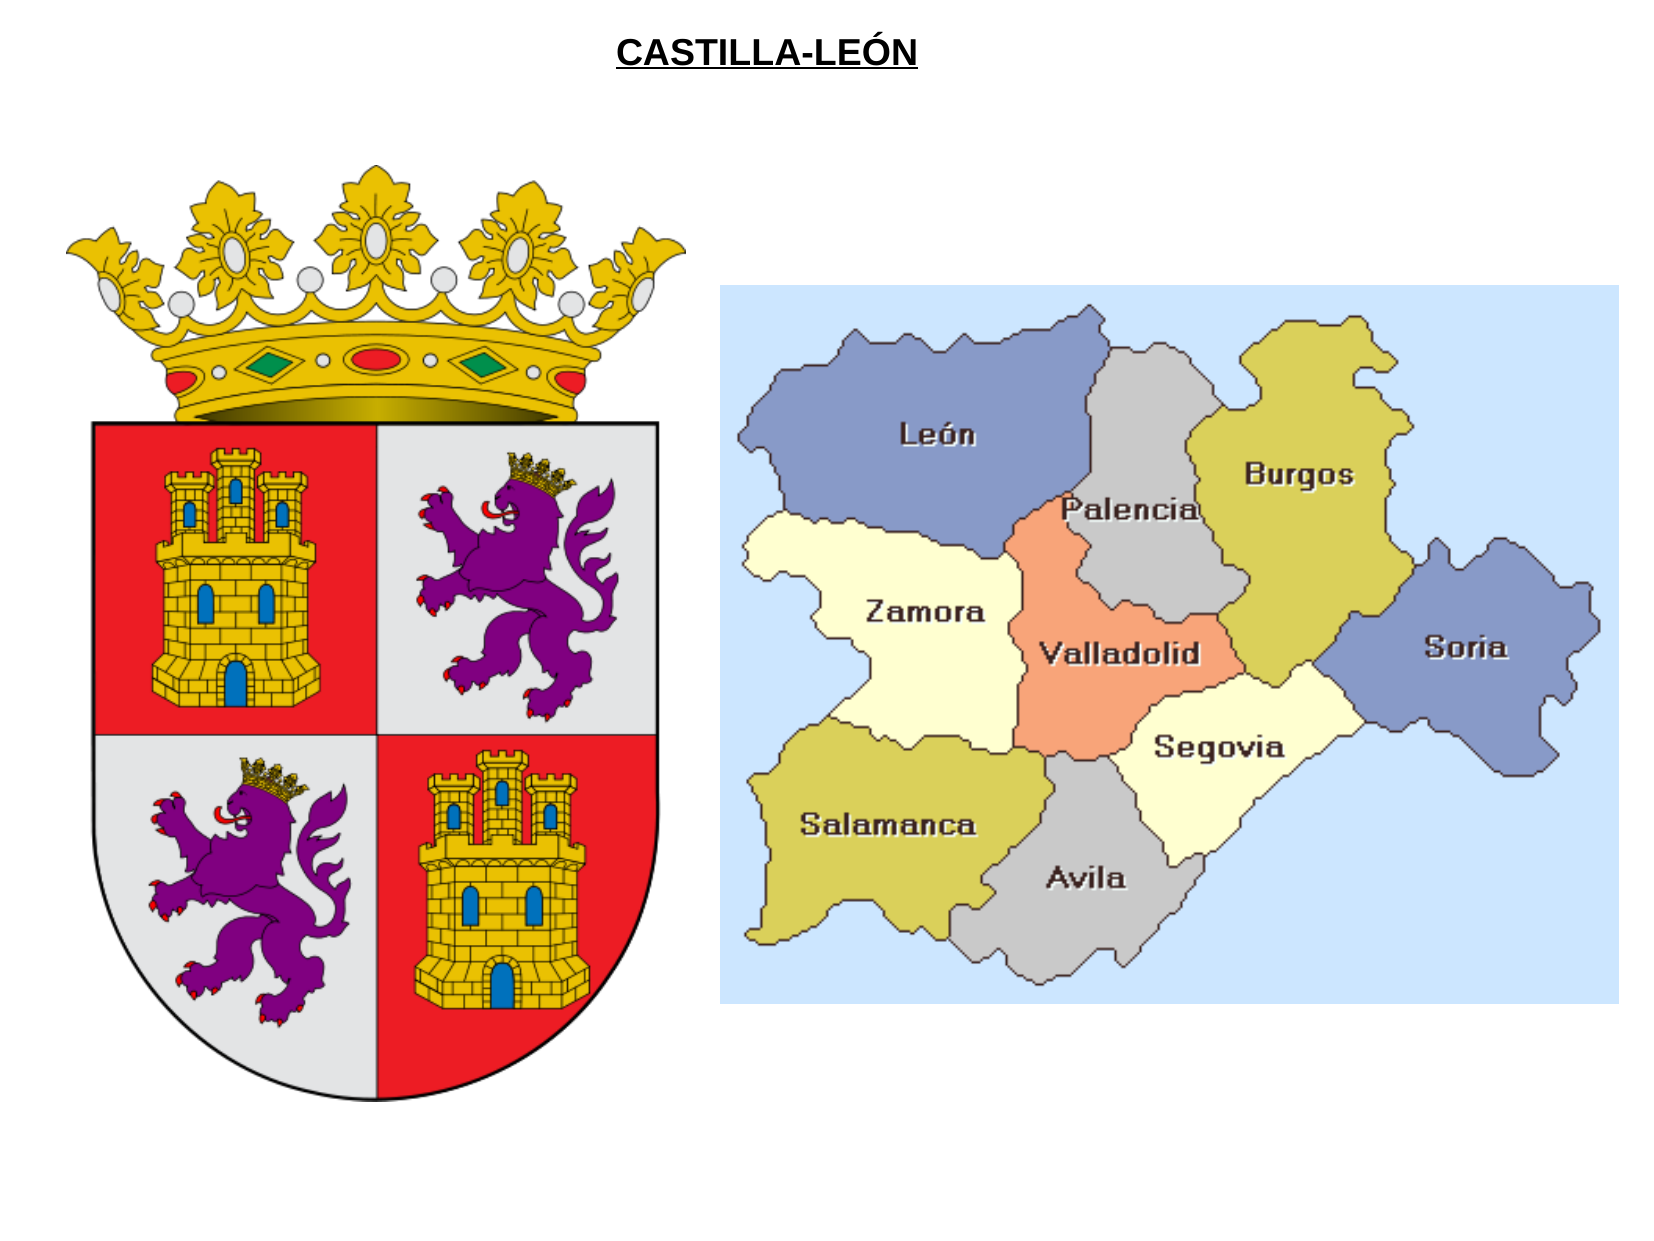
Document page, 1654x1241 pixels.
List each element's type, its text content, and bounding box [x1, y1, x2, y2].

text_box CASTILLA-LEÓN [601, 23, 934, 81]
picture [66, 165, 686, 1102]
picture [720, 285, 1619, 1004]
